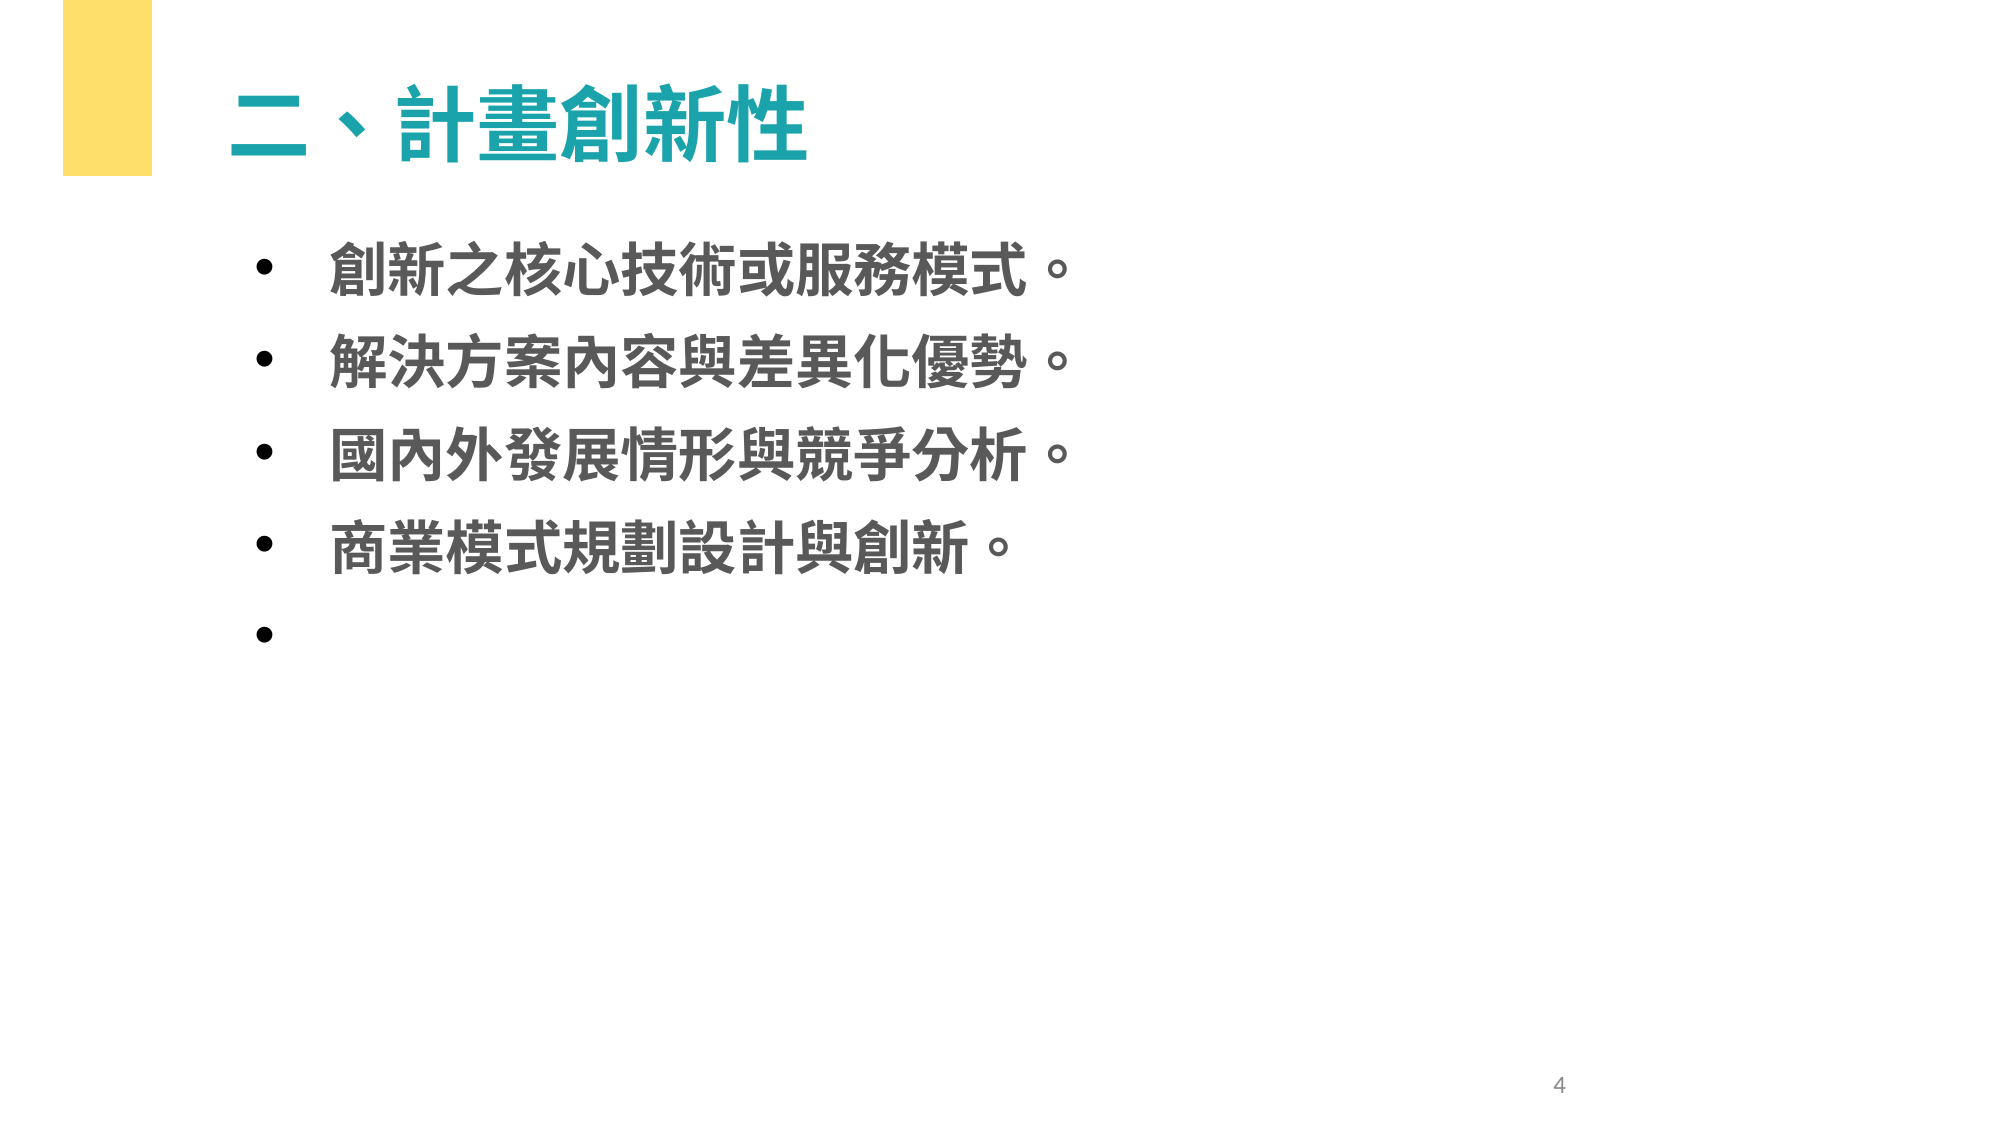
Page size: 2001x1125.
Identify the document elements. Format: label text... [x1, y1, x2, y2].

text_box 創新之核心技術或服務模式。 解決方案內容與差異化優勢。 國內外發展情形與競爭分析。 商業模式規劃設計與創新。 [226, 216, 1604, 718]
text_box 二、計畫創新性 [212, 64, 1438, 253]
text_box 4 [1538, 1053, 1989, 1114]
text_box [63, 0, 152, 176]
